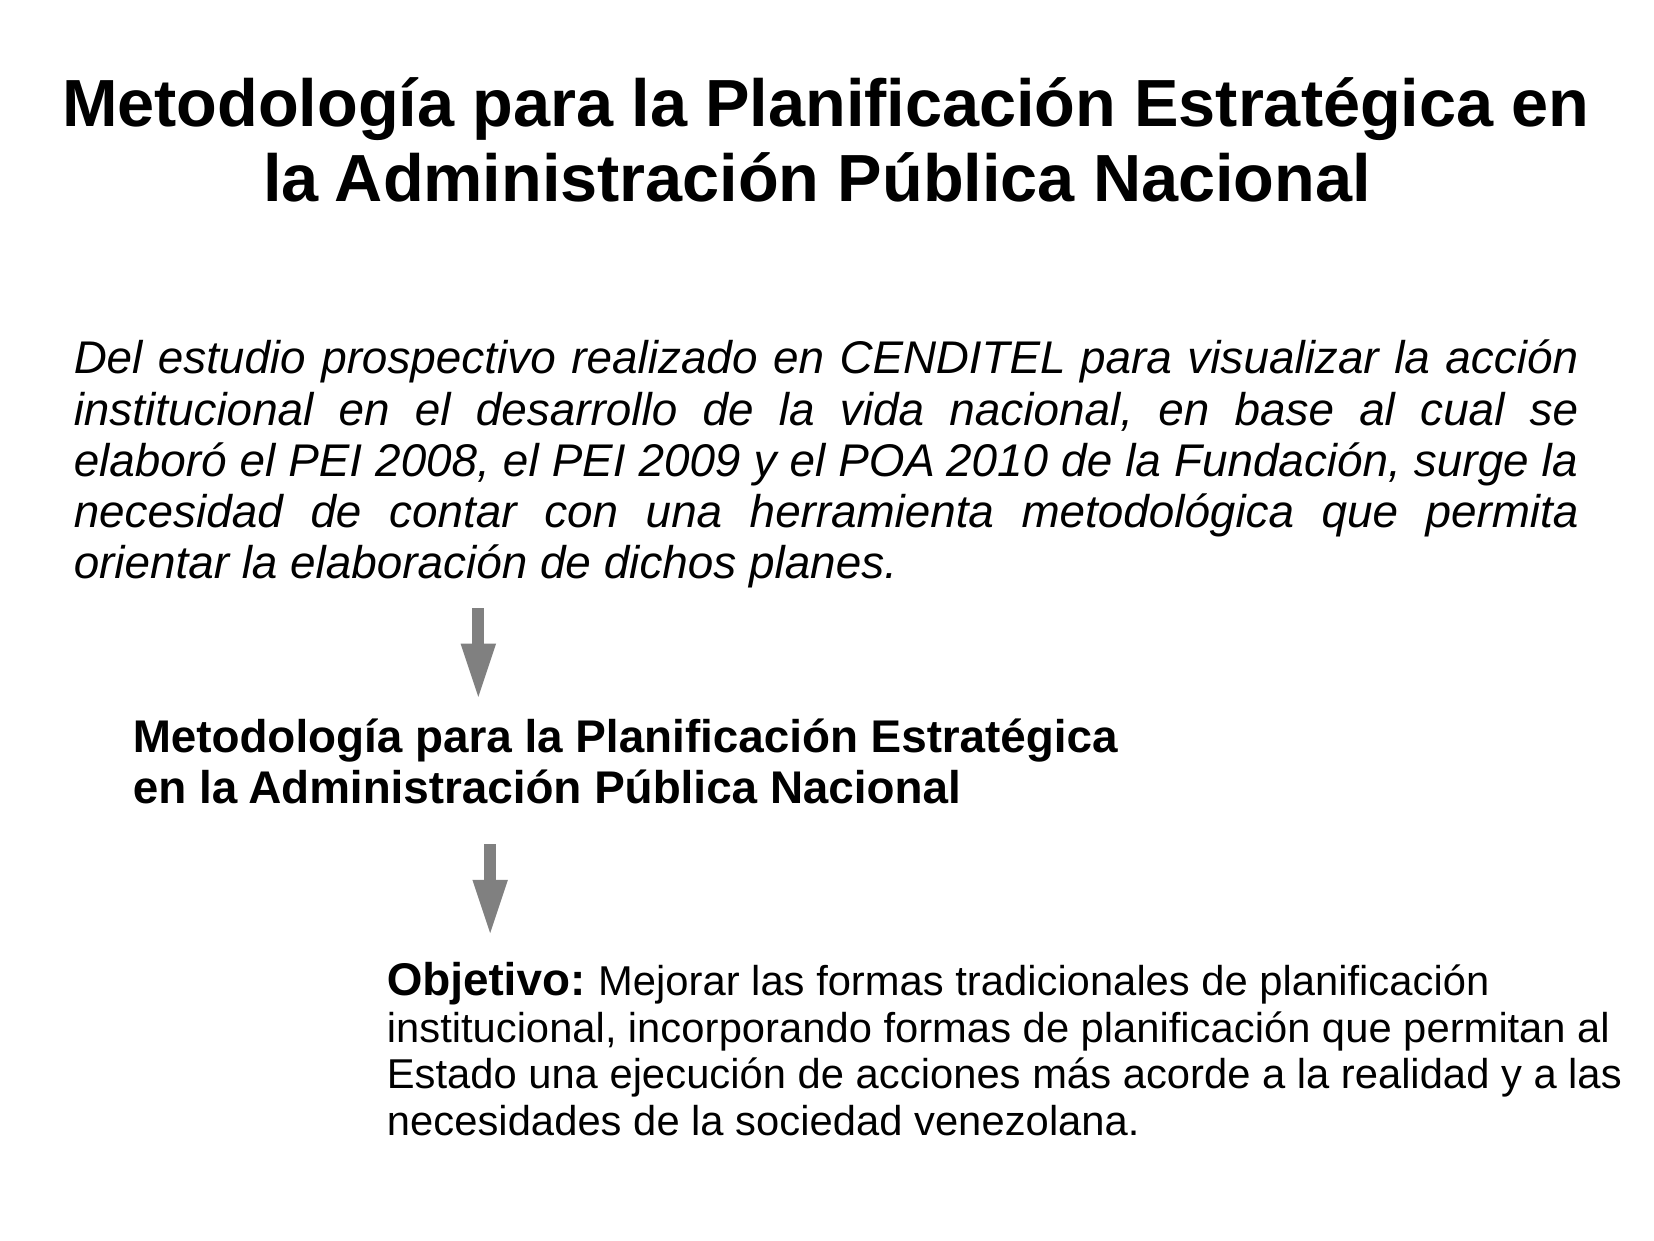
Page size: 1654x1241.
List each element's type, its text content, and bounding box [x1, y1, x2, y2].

text_box Objetivo: Mejorar las formas tradicionales de planificación institucional, incorporando formas de planificación que permitan al Estado una ejecución de acciones más acorde a la realidad y a las necesidades de la sociedad venezolana. [372, 946, 1642, 1152]
text_box Metodología para la Planificación Estratégica en la Administración Pública Nacional [118, 703, 1146, 821]
text_box Del estudio prospectivo realizado en CENDITEL para visualizar la acción institucional en el desarrollo de la vida nacional, en base al cual se elaboró el PEI 2008, el PEI 2009 y el POA 2010 de la Fundación, surge la necesidad de contar con una herramienta metodológica que permita orientar la elaboración de dichos planes. [59, 324, 1595, 596]
text_box Metodología para la Planificación Estratégica en la Administración Pública Nacional [29, 59, 1625, 246]
